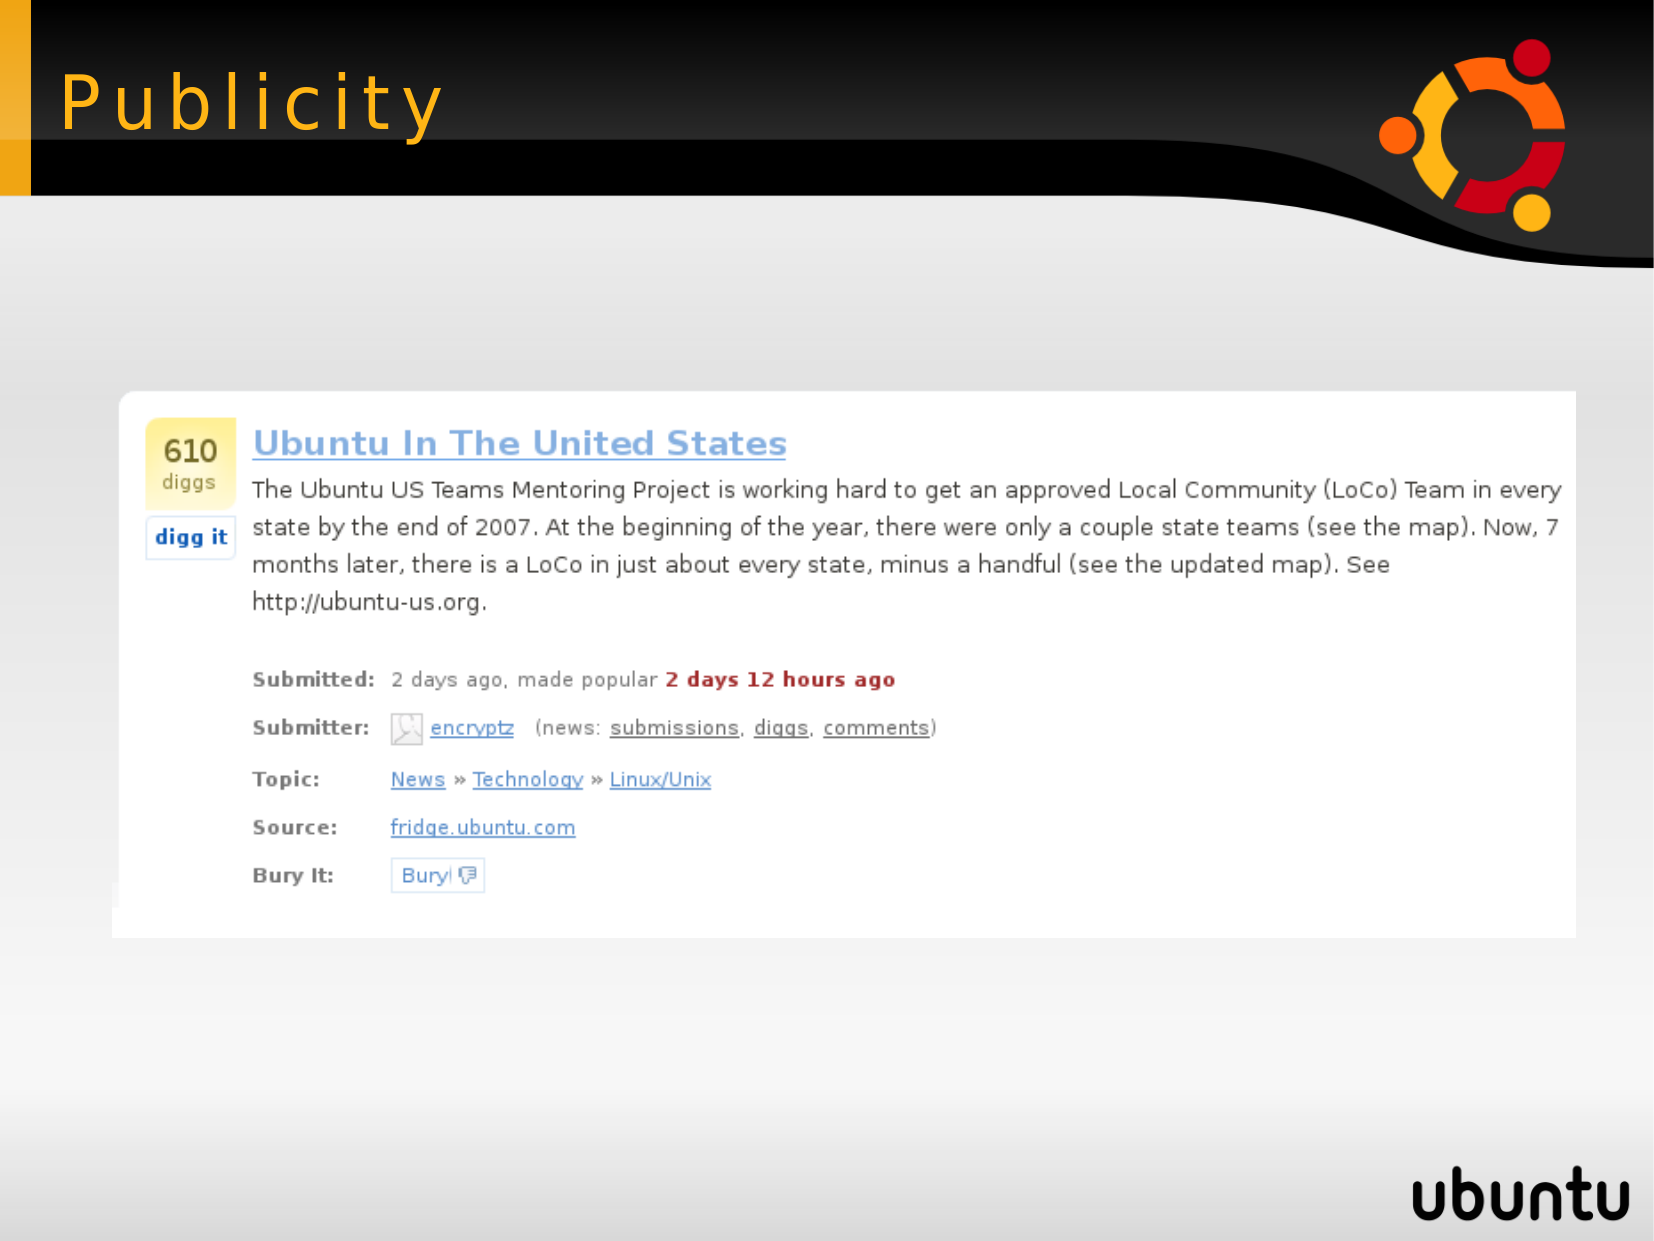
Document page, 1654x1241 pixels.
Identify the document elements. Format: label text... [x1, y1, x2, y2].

title Publicity [76, 7, 1565, 200]
picture [0, 0, 1654, 1241]
